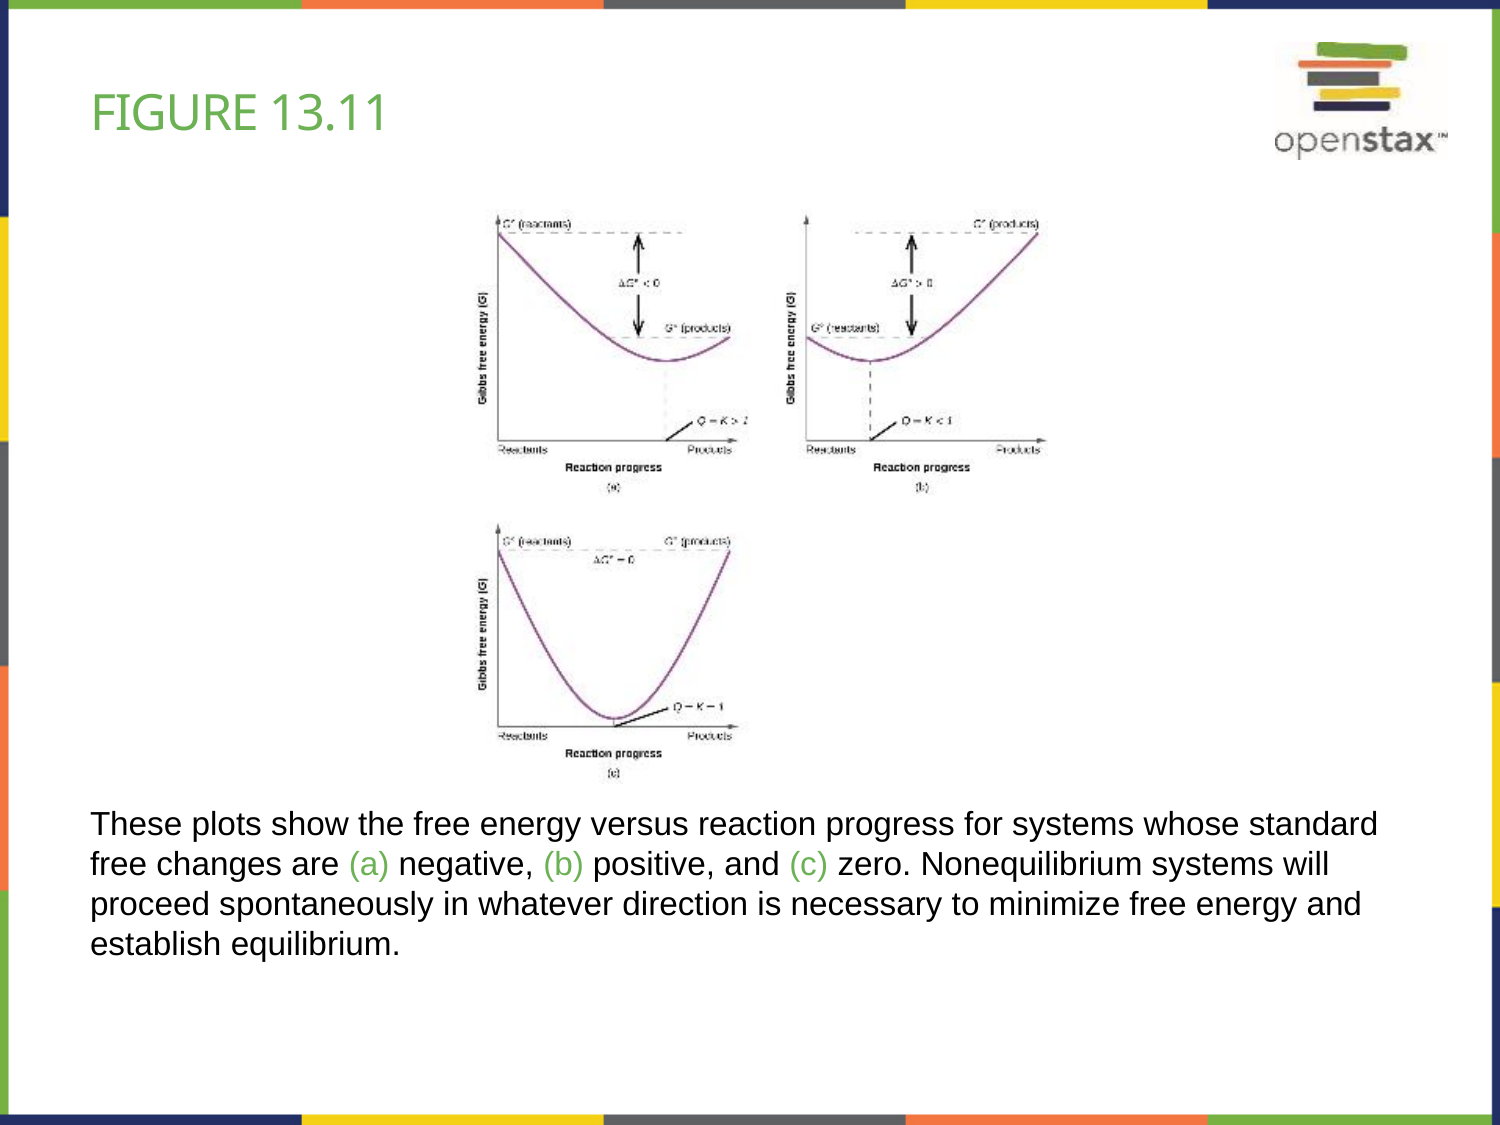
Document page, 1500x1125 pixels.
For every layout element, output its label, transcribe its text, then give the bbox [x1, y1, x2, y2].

title Figure 13.11 [75, 39, 1398, 148]
picture [0, 0, 1500, 1125]
list These plots show the free energy versus reaction progress for systems whose standard free changes are (a) negative, (b) positive, and (c) zero. Nonequilibrium systems will proceed spontaneously in whatever direction is necessary to minimize free energy and establish equilibrium. [75, 794, 1398, 986]
